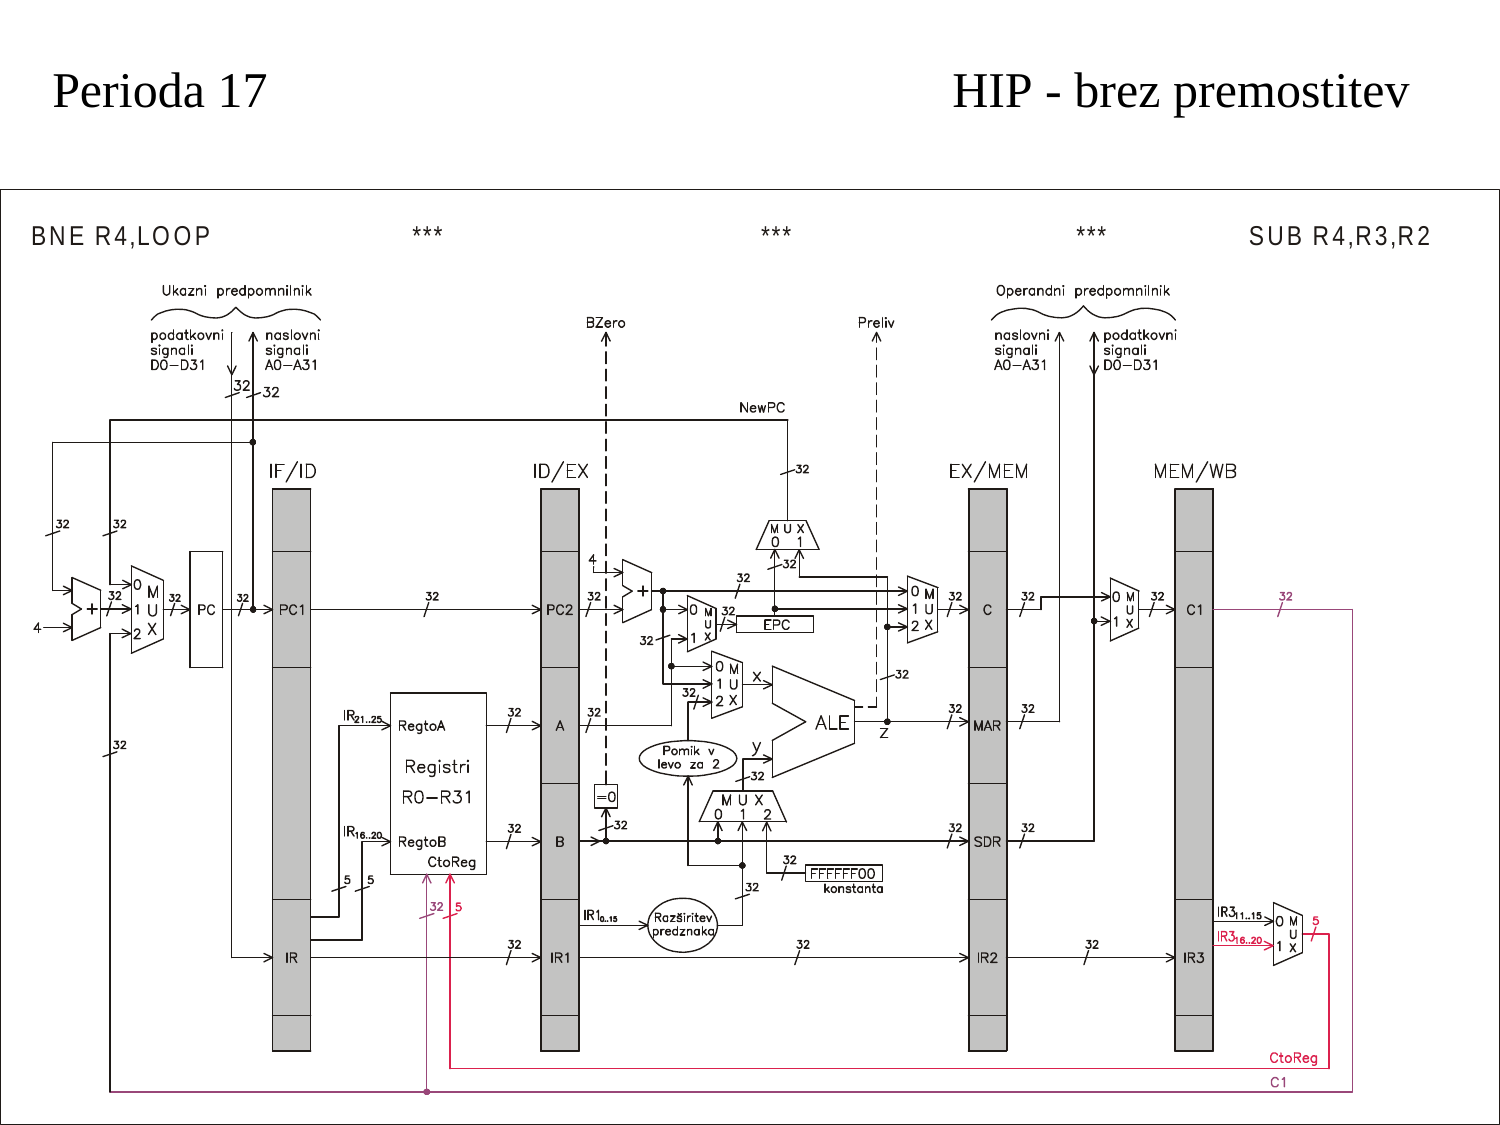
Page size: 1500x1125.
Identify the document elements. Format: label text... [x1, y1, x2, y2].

picture [0, 188, 1500, 1125]
text_box Perioda 17 HIP - brez premostitev [37, 49, 1476, 126]
